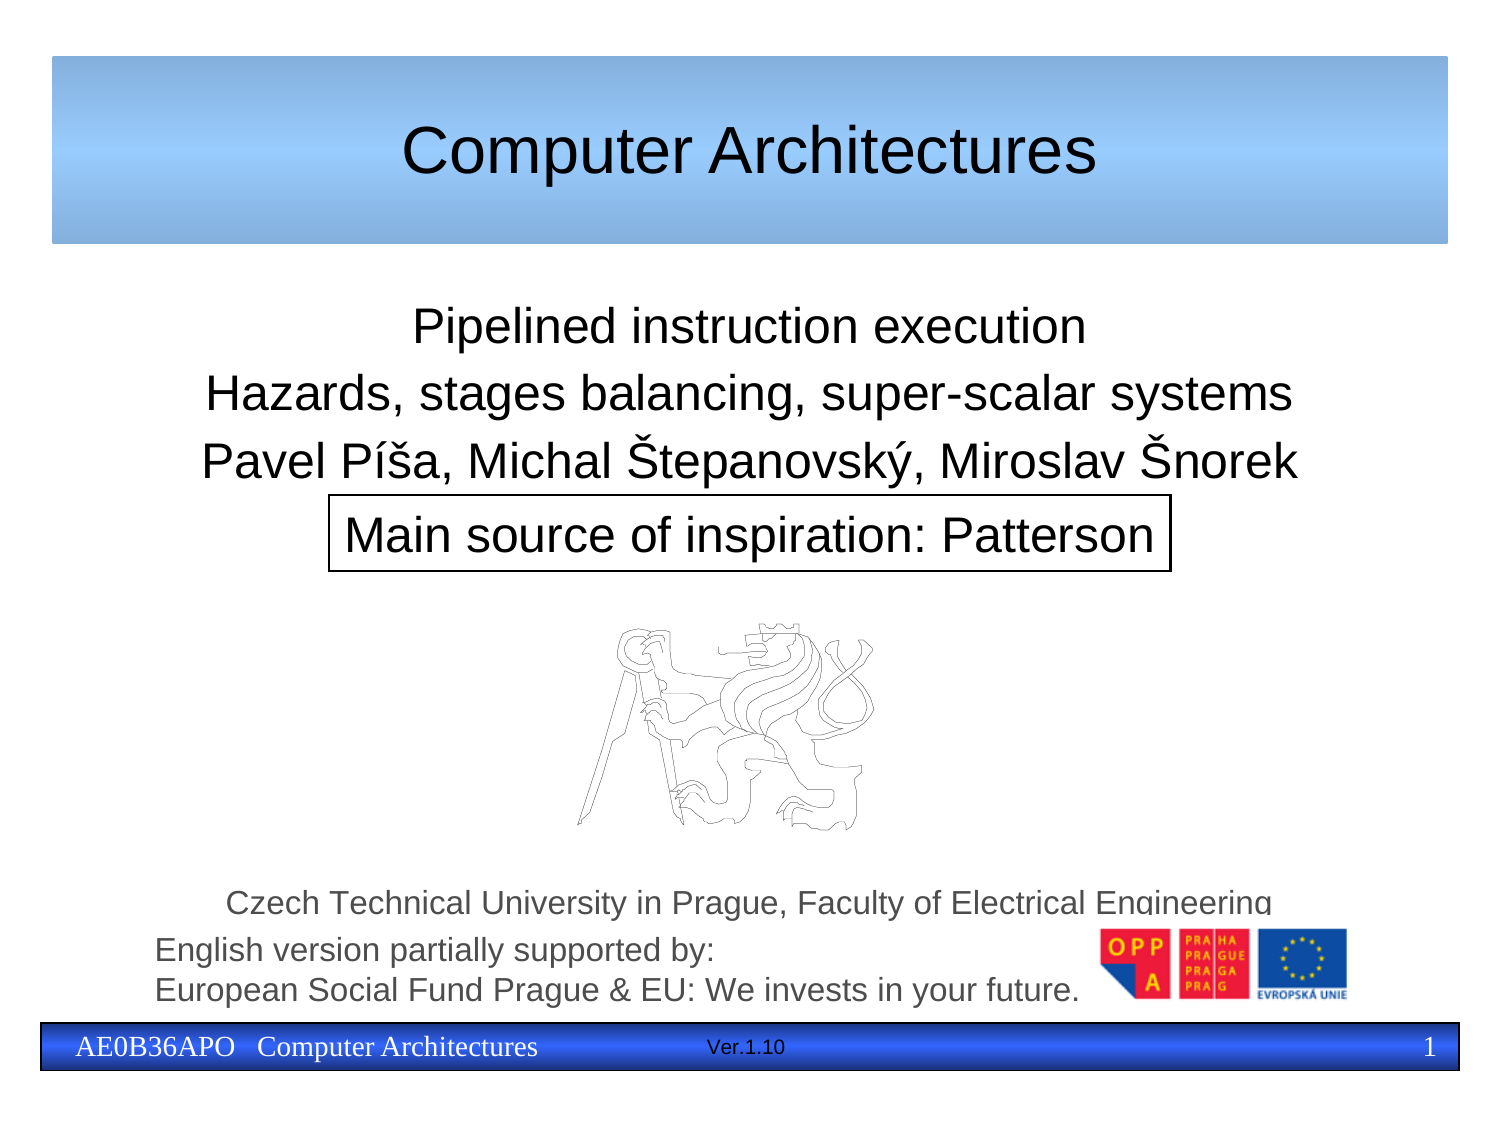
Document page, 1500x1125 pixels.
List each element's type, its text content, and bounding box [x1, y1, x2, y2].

text_box Pipelined instruction execution Hazards, stages balancing, super-scalar systems Pavel Píša, Michal Štepanovský, Miroslav Šnorek [53, 285, 1447, 497]
chart [574, 620, 879, 837]
text_box Ver.1.10 [686, 1028, 805, 1065]
title Computer Architectures [52, 56, 1448, 244]
picture [1087, 915, 1361, 1013]
text_box English version partially supported by: European Social Fund Prague & EU: We invests in your future. [139, 920, 1140, 1016]
text_box Czech Technical University in Prague, Faculty of Electrical Engineering [199, 873, 1301, 920]
text_box Main source of inspiration: Patterson [329, 495, 1171, 571]
